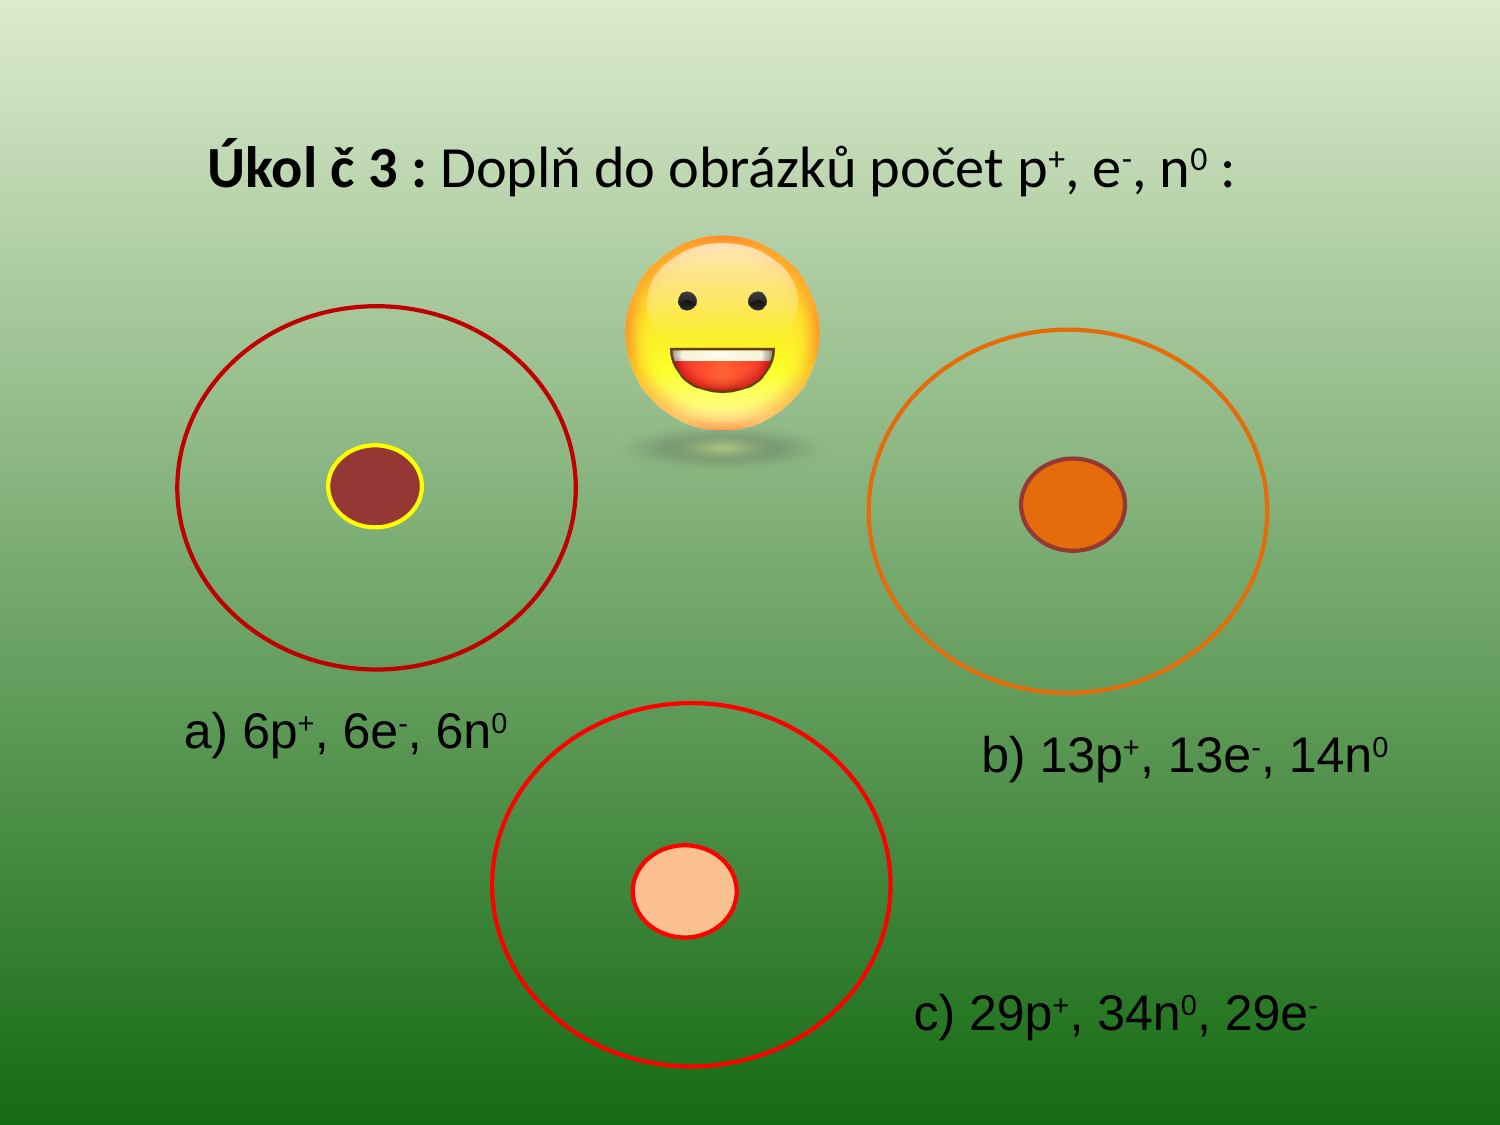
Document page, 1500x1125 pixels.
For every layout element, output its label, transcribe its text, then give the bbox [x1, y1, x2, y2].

text_box [632, 845, 737, 938]
text_box c) 29p+, 34n0, 29e- [898, 972, 1333, 1049]
text_box [328, 445, 422, 528]
text_box b) 13p+, 13e-, 14n0 [966, 714, 1404, 791]
text_box a) 6p+, 6e-, 6n0 [169, 691, 523, 767]
title Úkol č 3 : Doplň do obrázků počet p+, e-, n0 : [46, 70, 1397, 258]
picture [597, 222, 847, 472]
text_box [1021, 458, 1126, 551]
